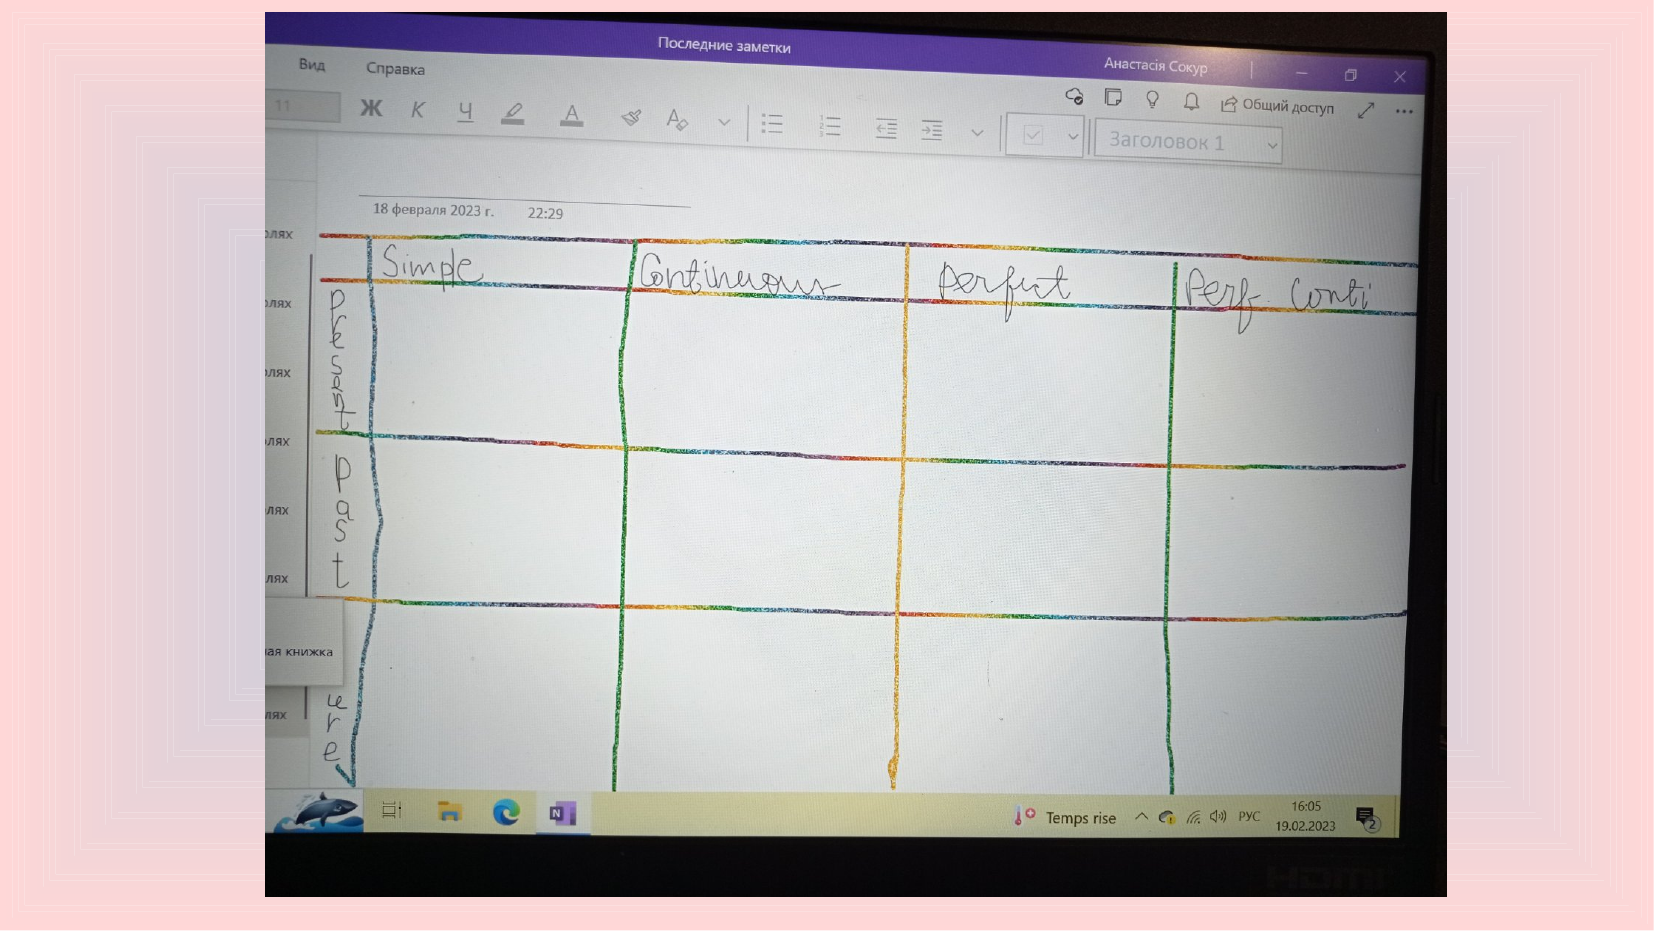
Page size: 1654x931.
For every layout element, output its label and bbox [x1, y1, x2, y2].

picture [265, 12, 1447, 897]
